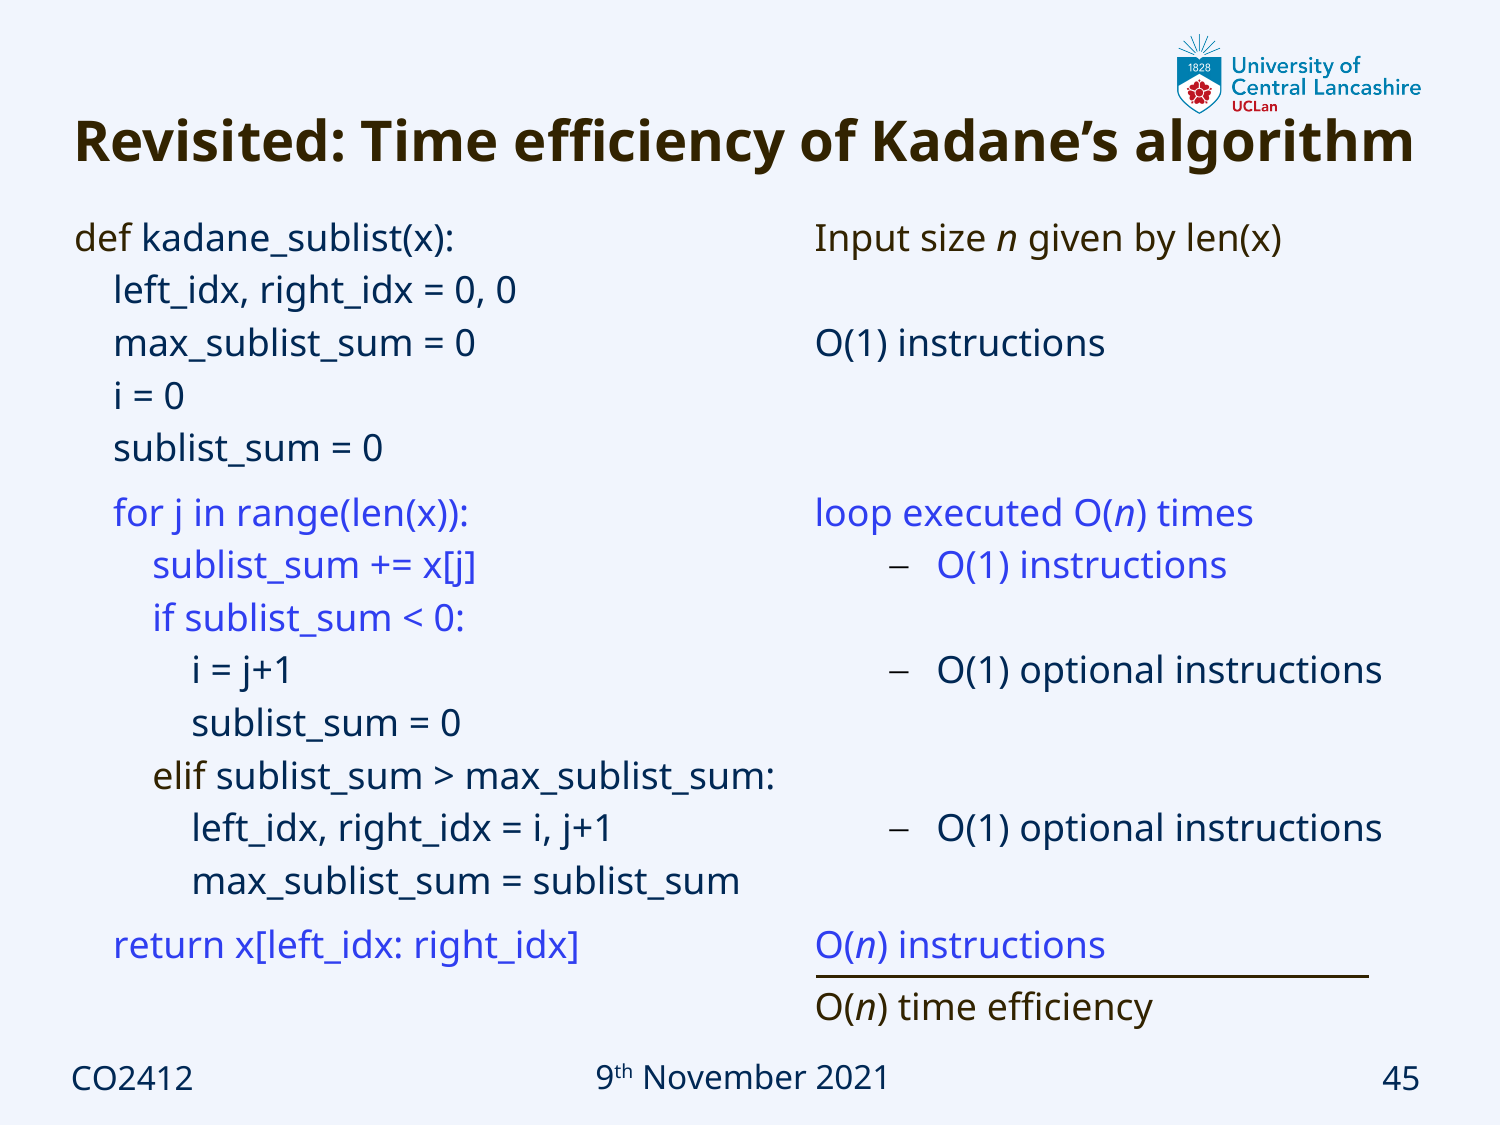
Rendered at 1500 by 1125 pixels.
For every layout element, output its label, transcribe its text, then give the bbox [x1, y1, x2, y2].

text_box def kadane_sublist(x): left_idx, right_idx = 0, 0 max_sublist_sum = 0 i = 0 sublist_sum = 0 for j in range(len(x)): sublist_sum += x[j] if sublist_sum < 0: i = j+1 sublist_sum = 0 elif sublist_sum > max_sublist_sum: left_idx, right_idx = i, j+1 max_sublist_sum = sublist_sum return x[left_idx: right_idx] [59, 198, 799, 1003]
picture [1177, 34, 1421, 93]
text_box Input size n given by len(x) O(1) instructions loop executed O(n) times O(1) instructions O(1) optional instructions O(1) optional instructions O(n) instructions O(n) time efficiency [799, 198, 1500, 1035]
title Revisited: Time efficiency of Kadane’s algorithm [58, 93, 1475, 186]
